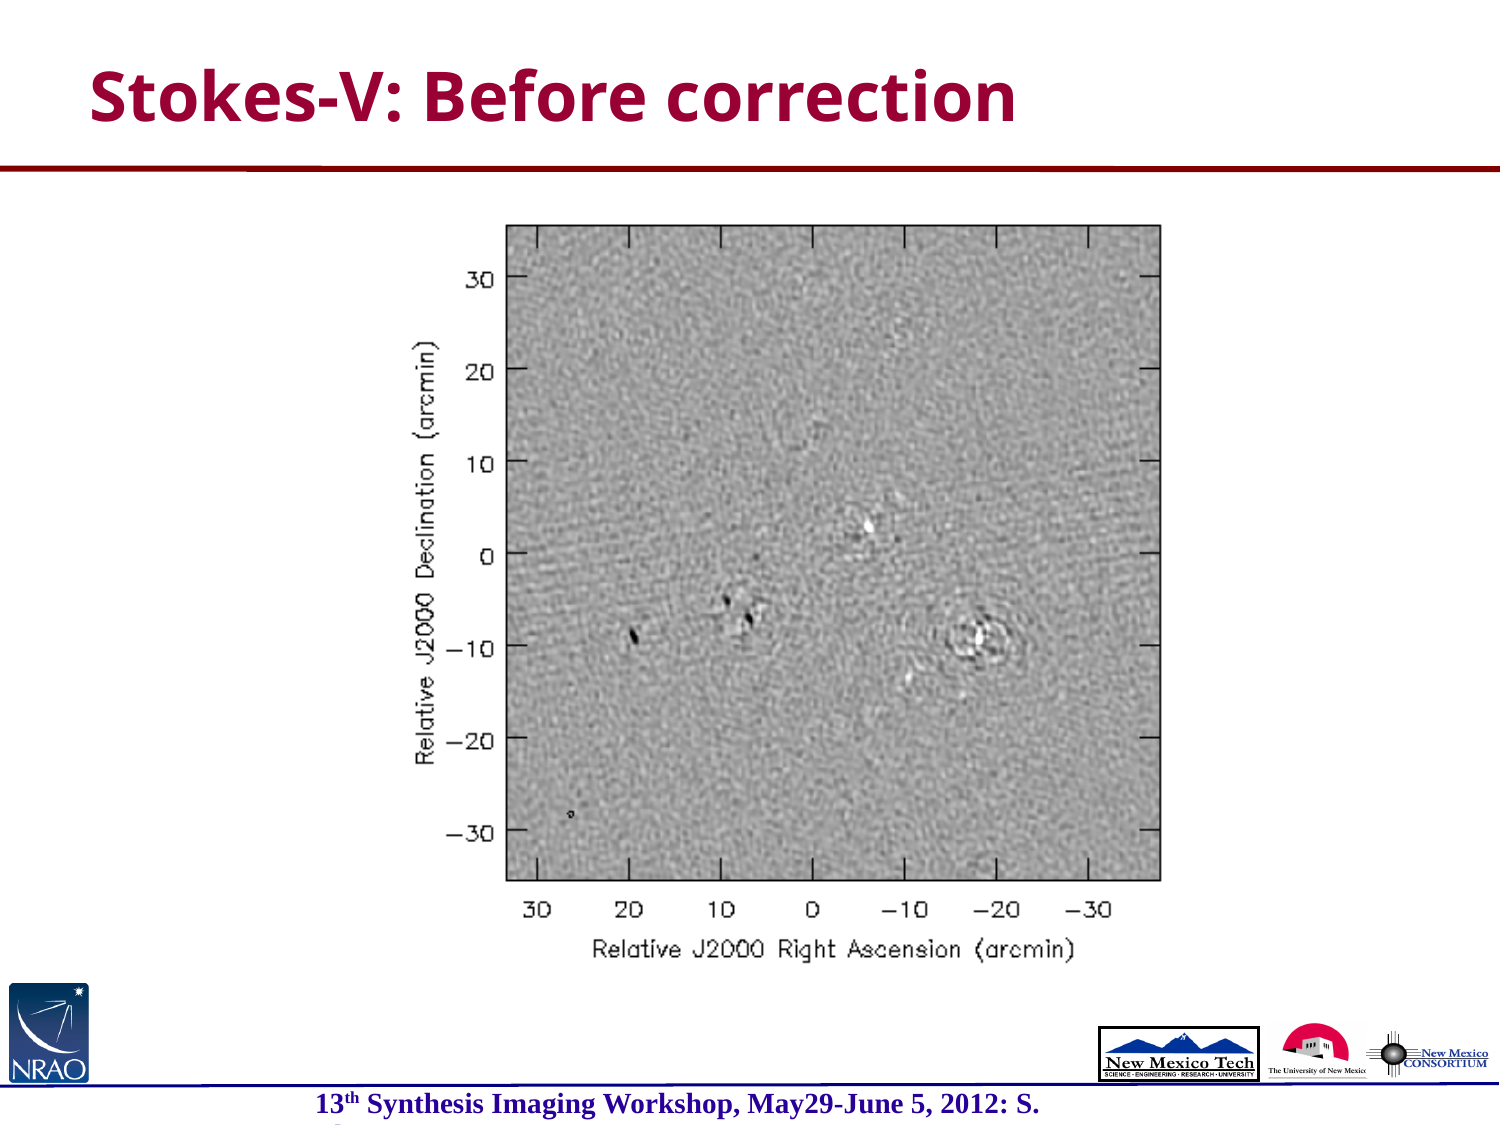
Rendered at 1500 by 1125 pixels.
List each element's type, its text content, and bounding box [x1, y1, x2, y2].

title Stokes-V: Before correction [75, 33, 1426, 157]
picture [1101, 1029, 1257, 1079]
picture [0, 0, 1500, 166]
picture [0, 172, 1500, 1125]
